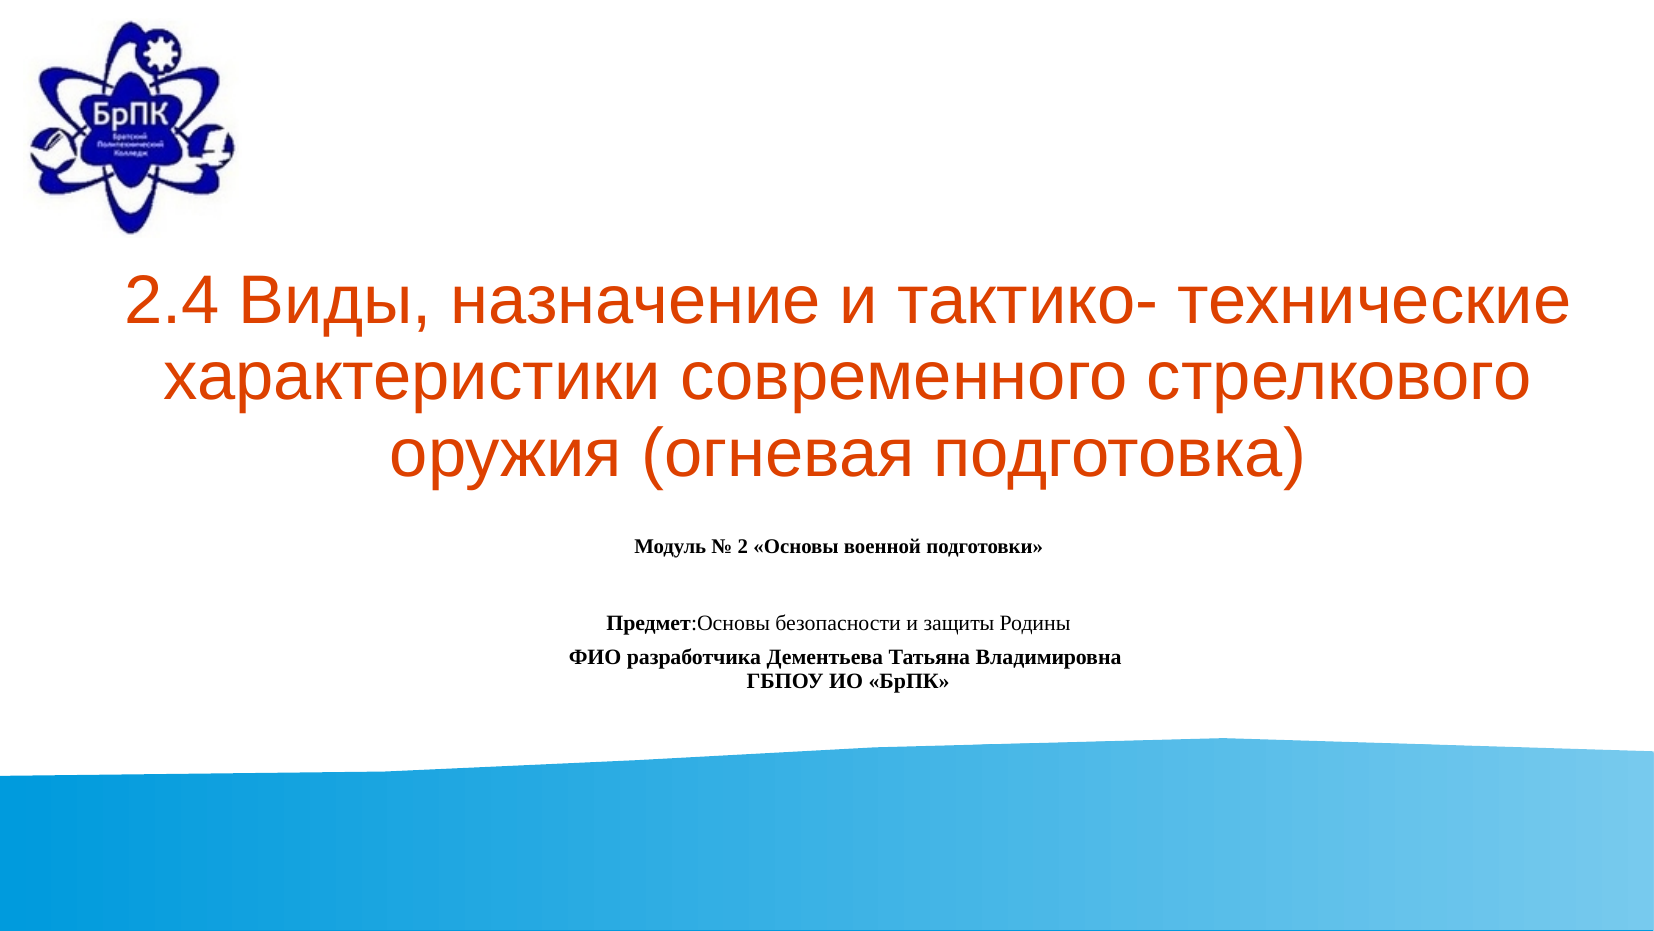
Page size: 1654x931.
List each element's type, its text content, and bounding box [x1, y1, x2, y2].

picture [23, 18, 242, 238]
title 2.4 Виды, назначение и тактико- технические характеристики современного стрелкового оружия (огневая подготовка) Модуль № 2 «Основы военной подготовки» Предмет:Основы безопасности и защиты Родины ФИО разработчика Дементьева Татьяна Владимировна ГБПОУ ИО «БрПК» [110, 261, 1587, 694]
